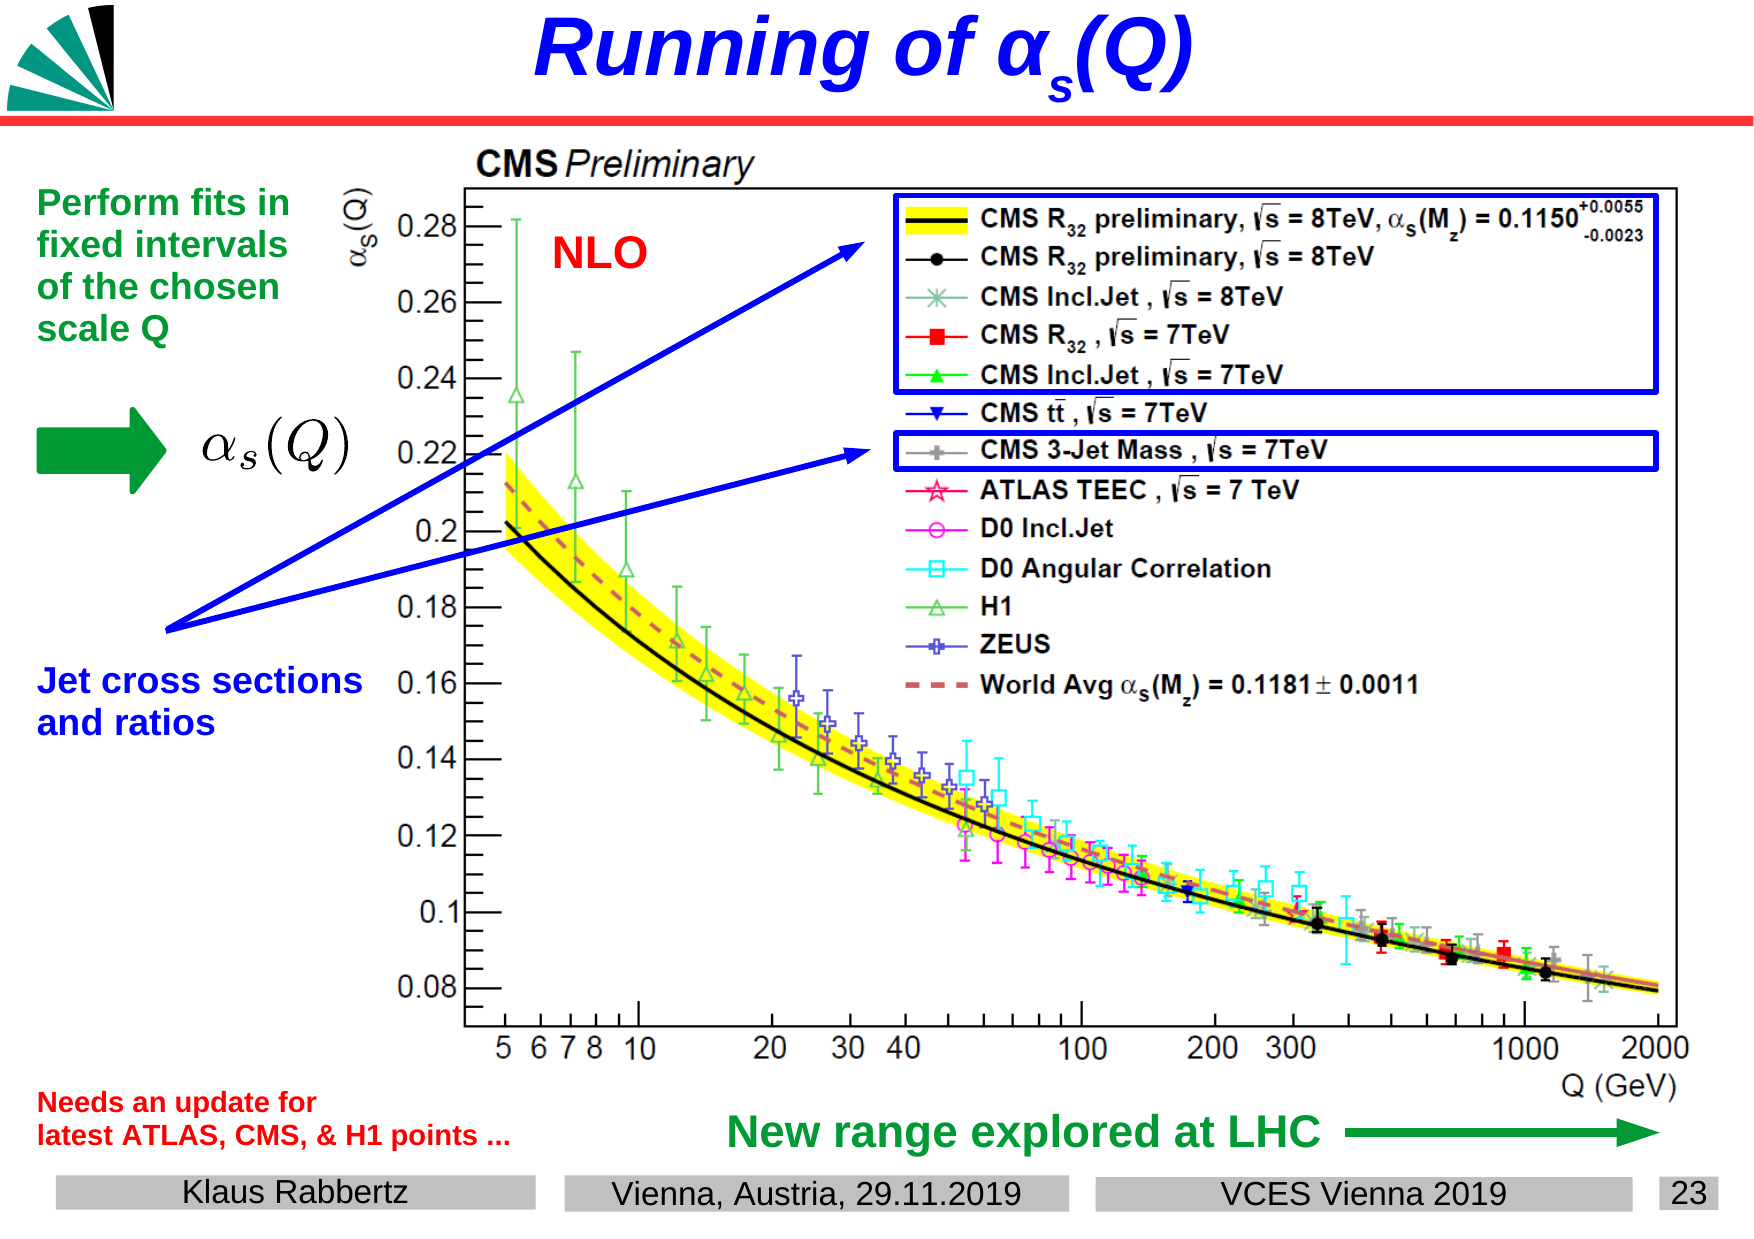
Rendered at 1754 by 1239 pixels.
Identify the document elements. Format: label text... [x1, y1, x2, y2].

title Running of αs(Q) [123, 0, 1606, 114]
text_box Perform fits in fixed intervals of the chosen scale Q [24, 175, 303, 356]
text_box [39, 409, 164, 492]
text_box New range explored at LHC [714, 1099, 1335, 1163]
text_box NLO [540, 221, 661, 285]
picture [336, 139, 1694, 1107]
picture [7, 5, 114, 112]
text_box Needs an update for latest ATLAS, CMS, & H1 points ... [25, 1080, 524, 1158]
text_box [200, 416, 354, 475]
text_box Jet cross sections and ratios [24, 653, 376, 750]
